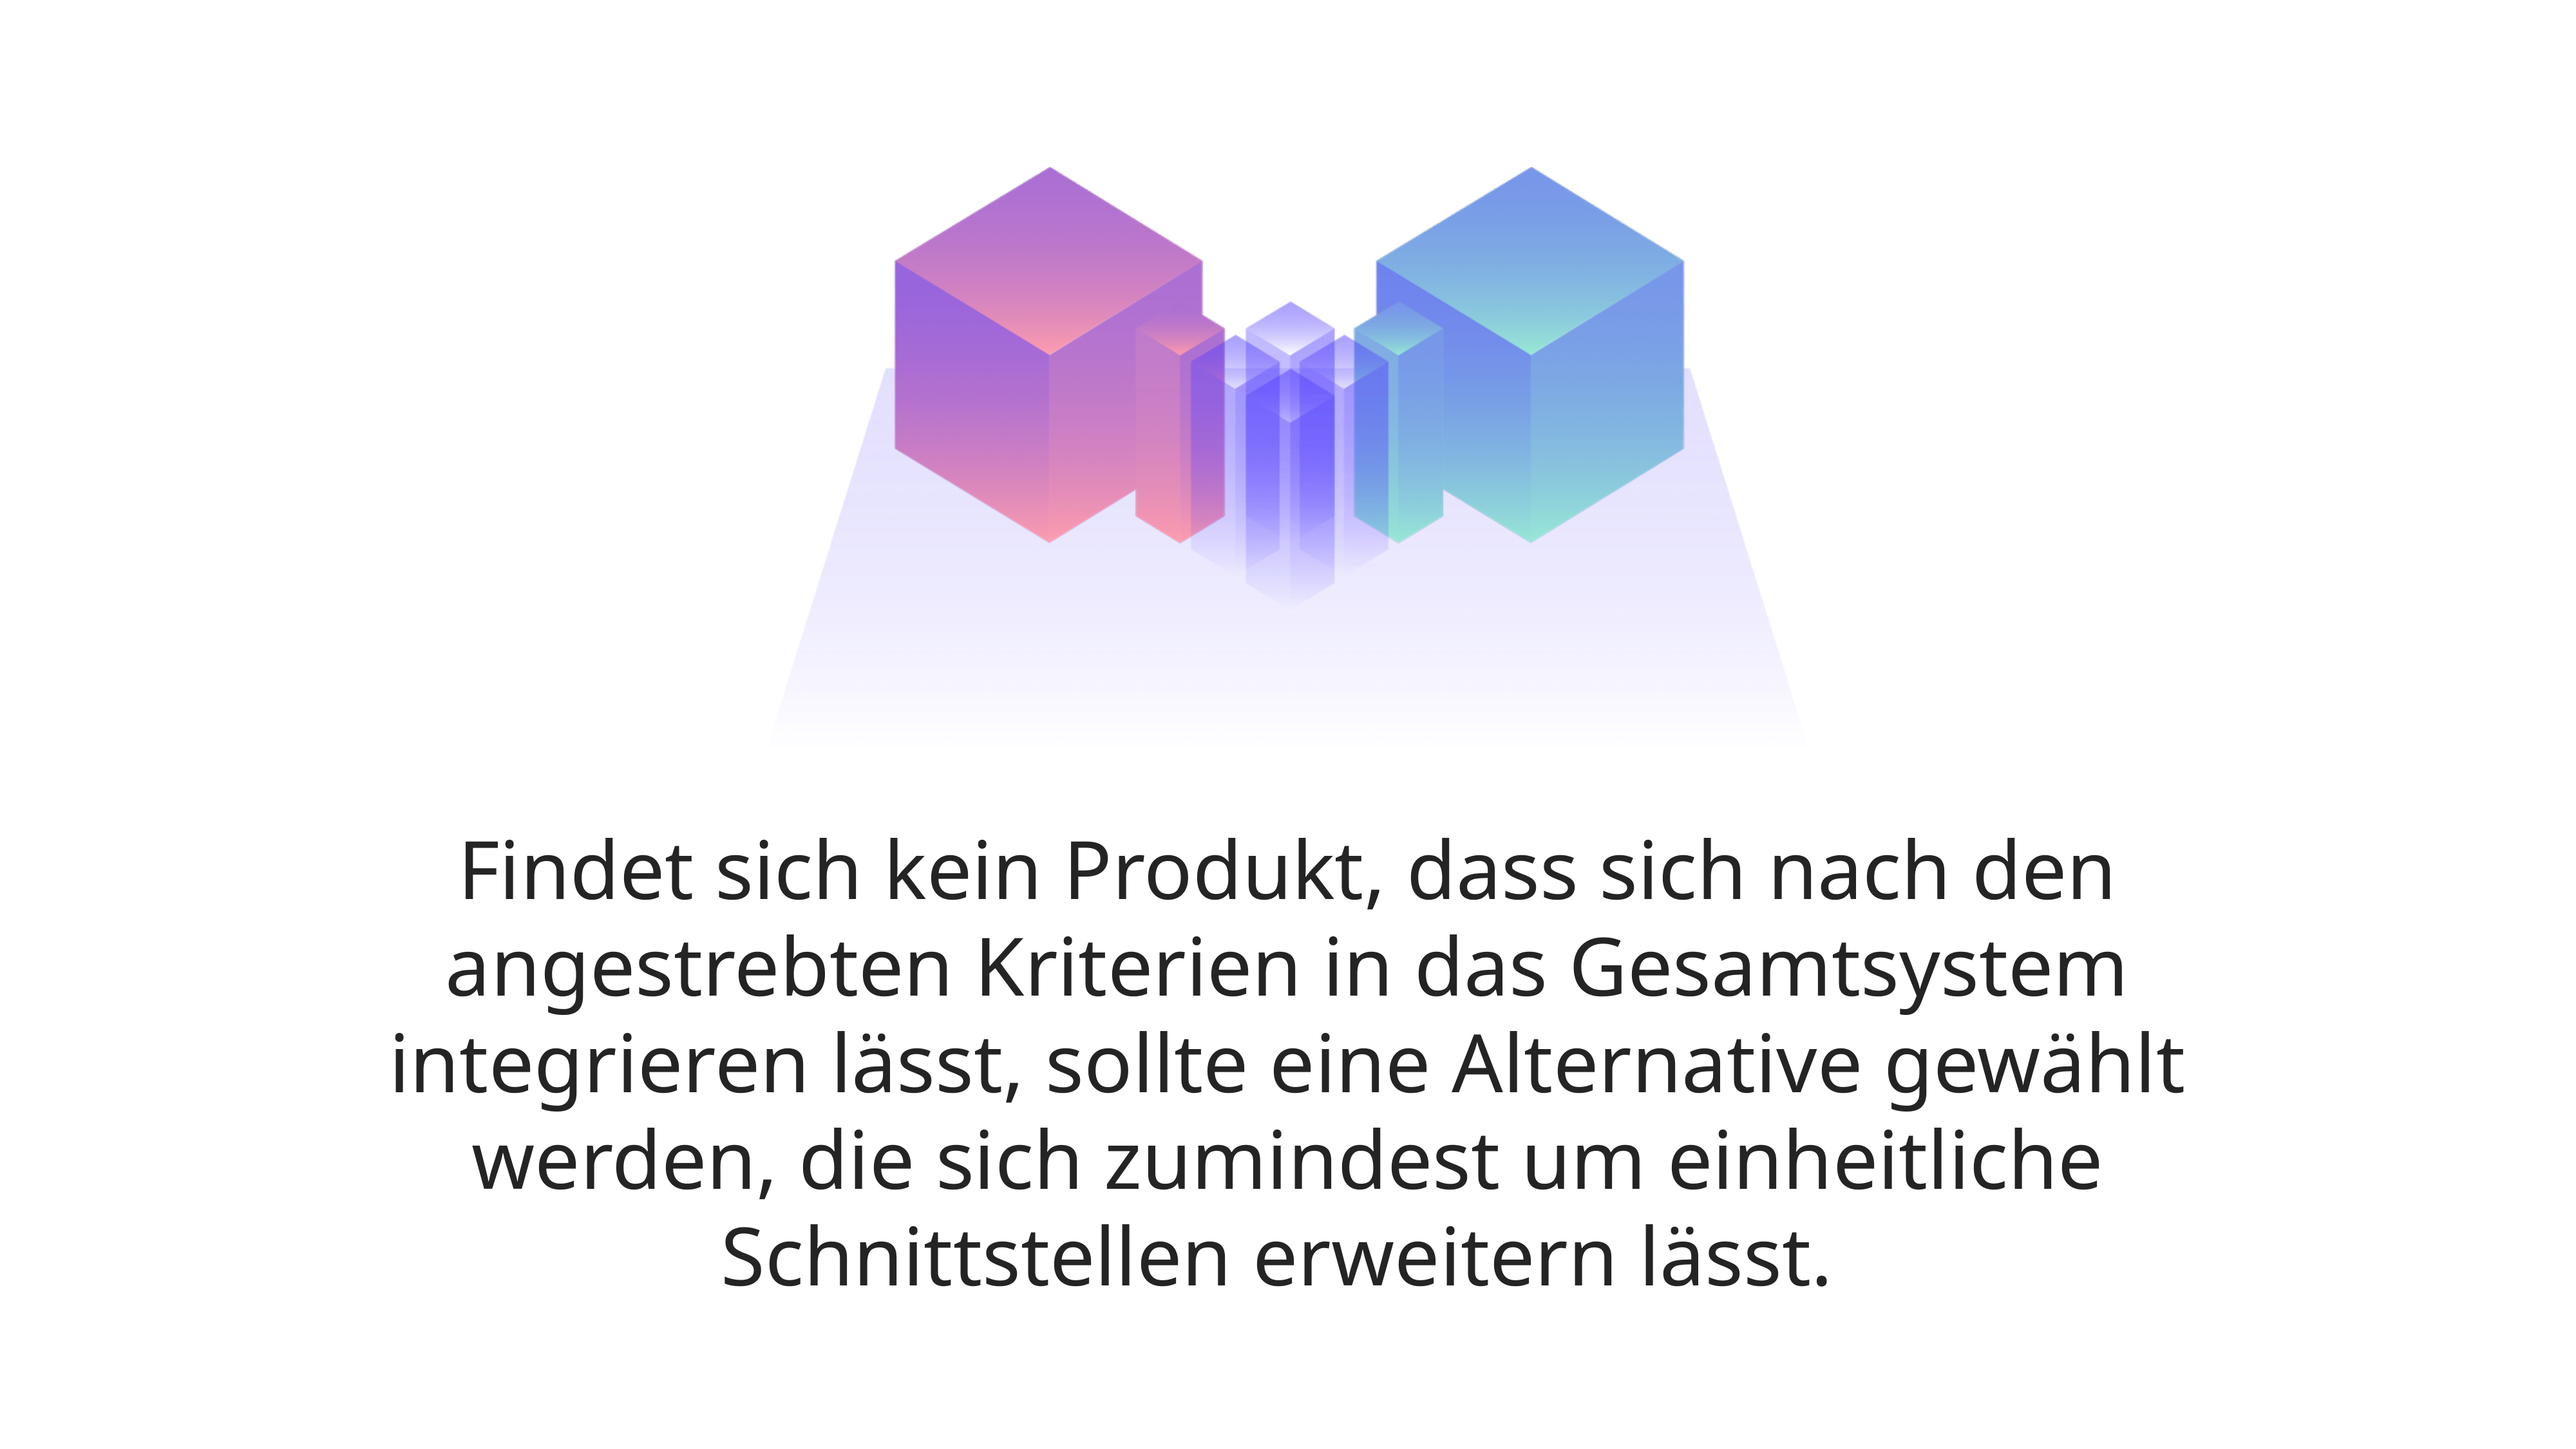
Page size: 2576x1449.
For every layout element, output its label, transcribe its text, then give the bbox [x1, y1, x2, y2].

list Findet sich kein Produkt, dass sich nach den angestrebten Kriterien in das Gesamtsystem integrieren lässt, sollte eine Alternative gewählt werden, die sich zumindest um einheitliche Schnittstellen erweitern lässt. [301, 775, 2275, 1345]
picture [766, 167, 1810, 752]
